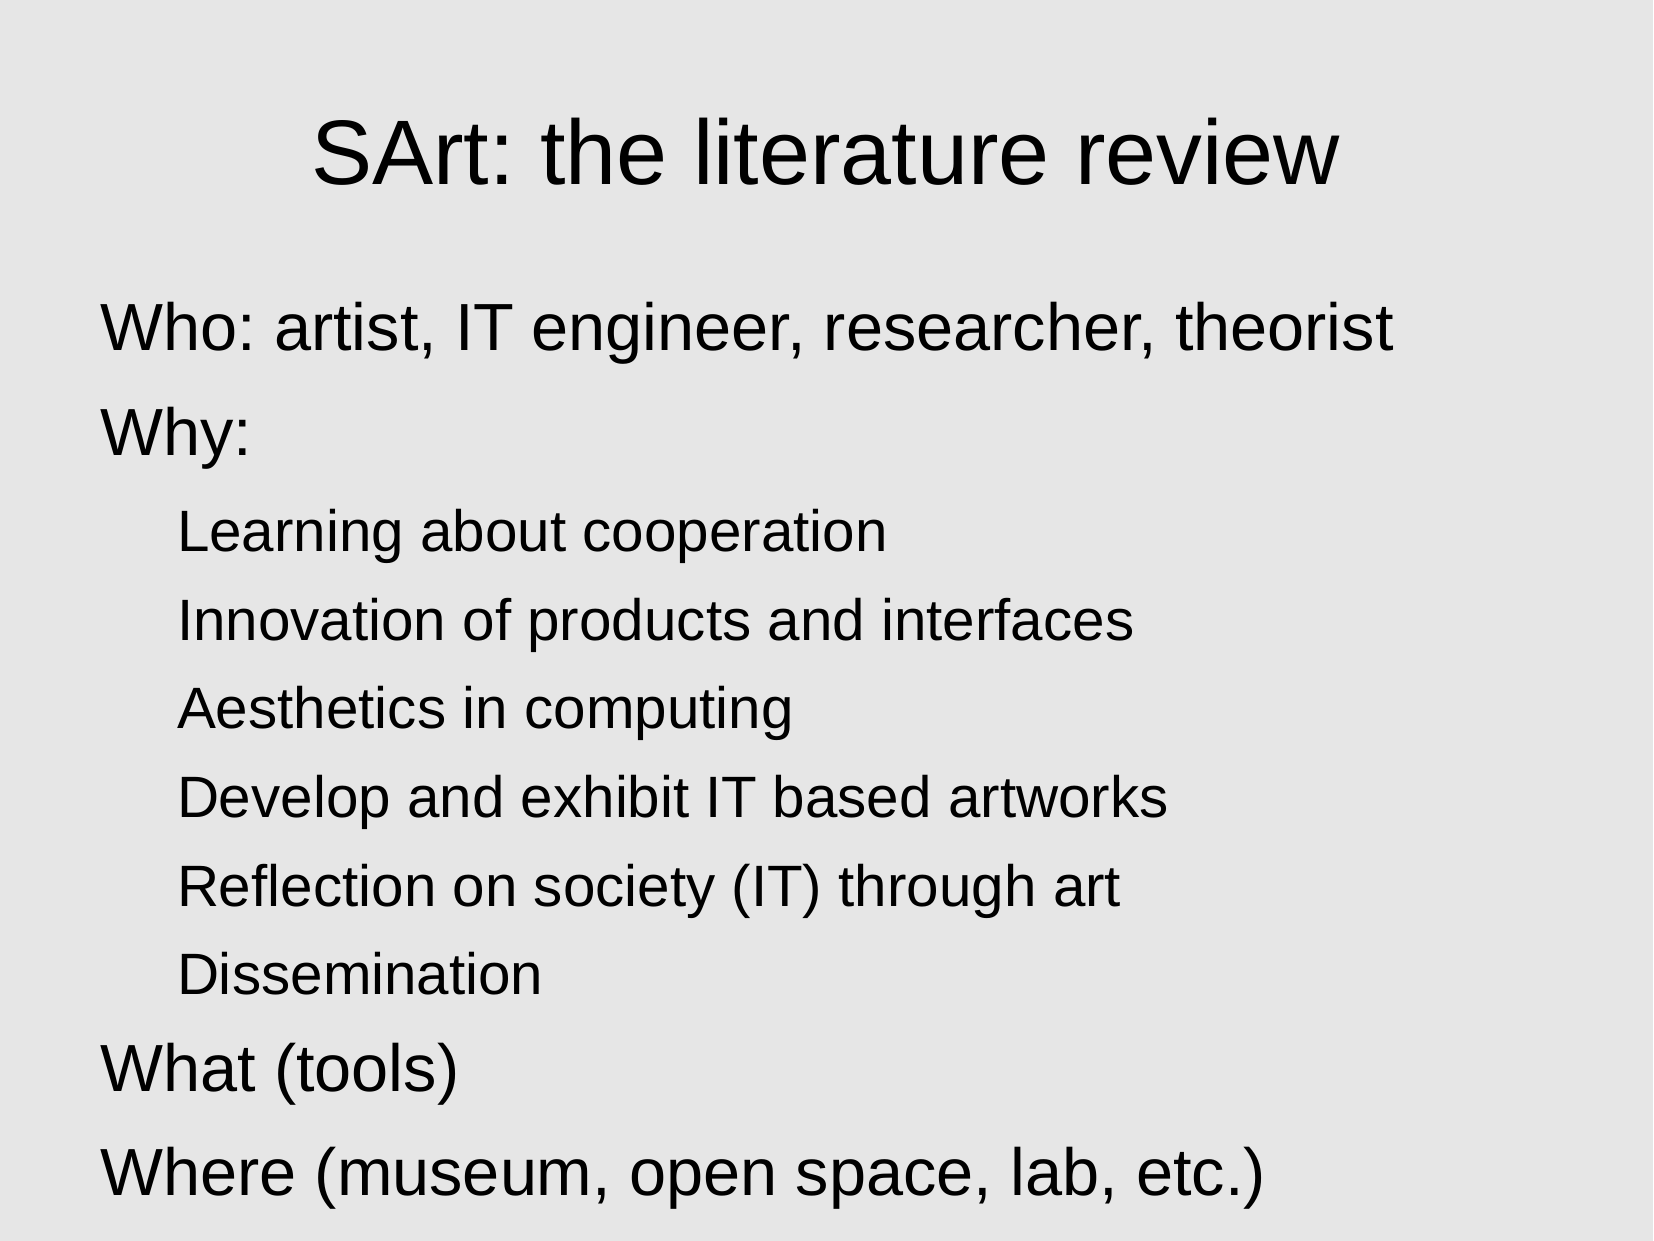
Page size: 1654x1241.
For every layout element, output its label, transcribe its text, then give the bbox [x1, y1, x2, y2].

title SArt: the literature review [82, 49, 1571, 257]
list Who: artist, IT engineer, researcher, theorist Why: Learning about cooperation Innovation of products and interfaces Aesthetics in computing Develop and exhibit IT based artworks Reflection on society (IT) through art Dissemination What (tools) Where (museum, open space, lab, etc.) [82, 290, 1571, 1210]
